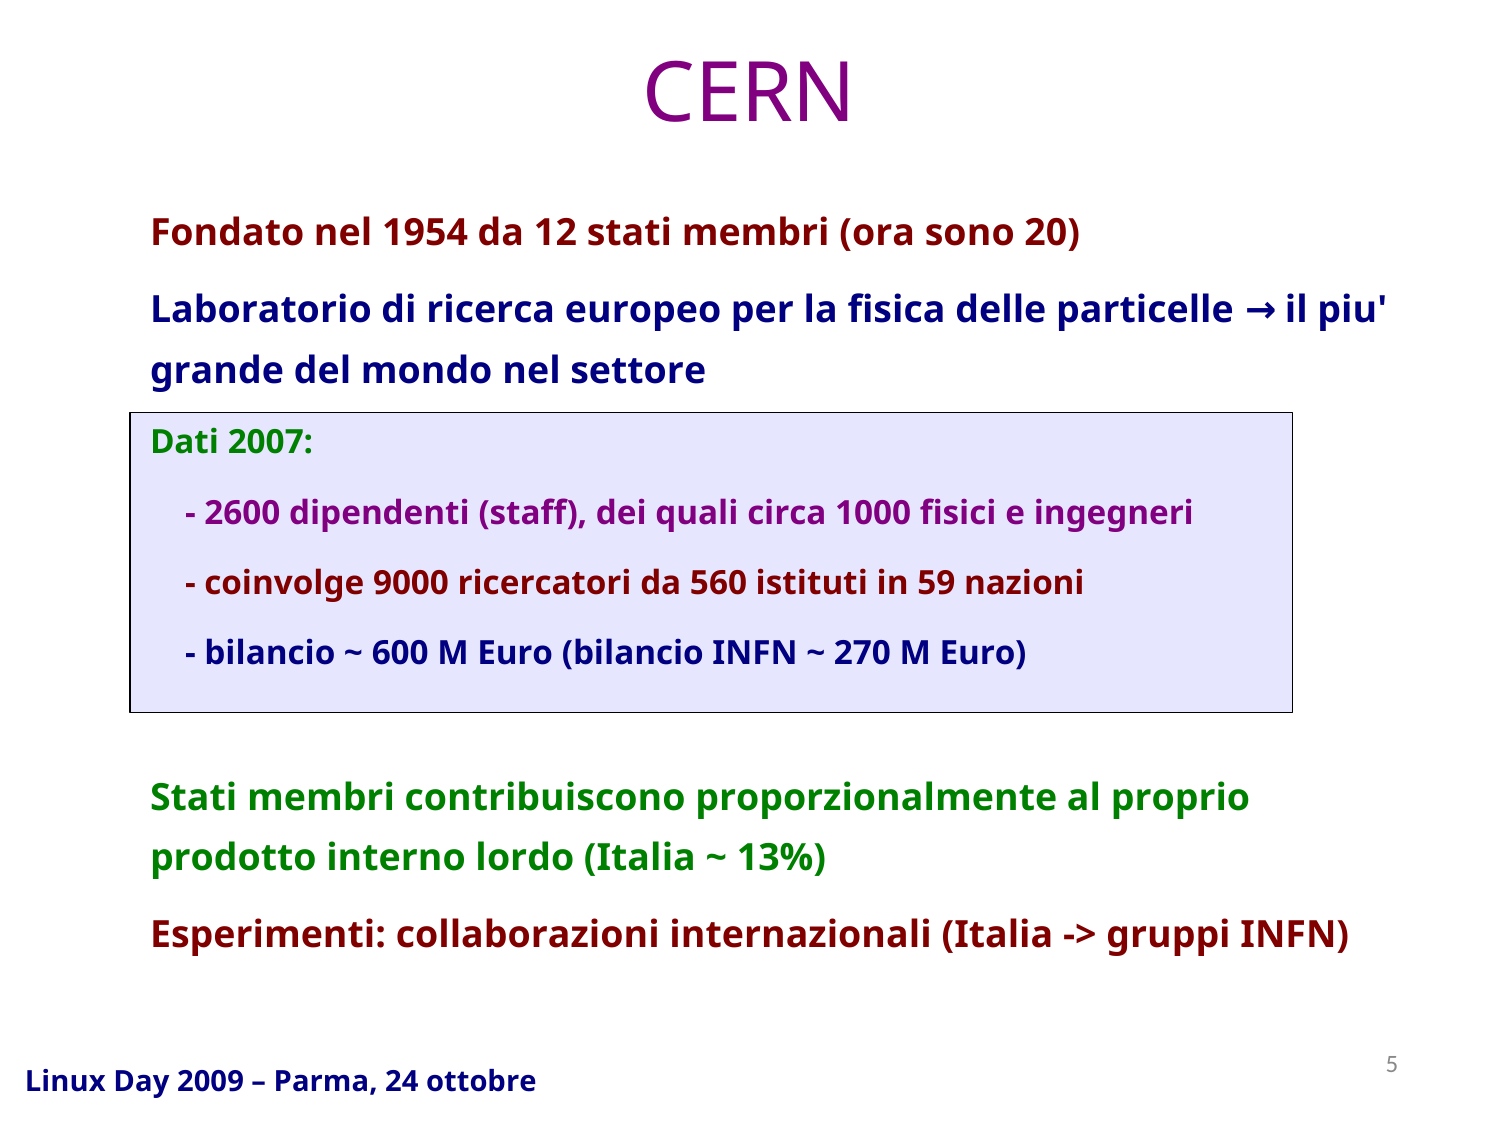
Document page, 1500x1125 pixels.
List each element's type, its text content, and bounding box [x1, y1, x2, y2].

text_box Fondato nel 1954 da 12 stati membri (ora sono 20)‏ Laboratorio di ricerca europeo per la fisica delle particelle → il piu' grande del mondo nel settore Dati 2007: - 2600 dipendenti (staff), dei quali circa 1000 fisici e ingegneri - coinvolge 9000 ricercatori da 560 istituti in 59 nazioni - bilancio ~ 600 M Euro (bilancio INFN ~ 270 M Euro)‏ Stati membri contribuiscono proporzionalmente al proprio prodotto interno lordo (Italia ~ 13%)‏ Esperimenti: collaborazioni internazionali (Italia -> gruppi INFN)‏ [75, 124, 1424, 1024]
text_box CERN [75, 4, 1424, 124]
